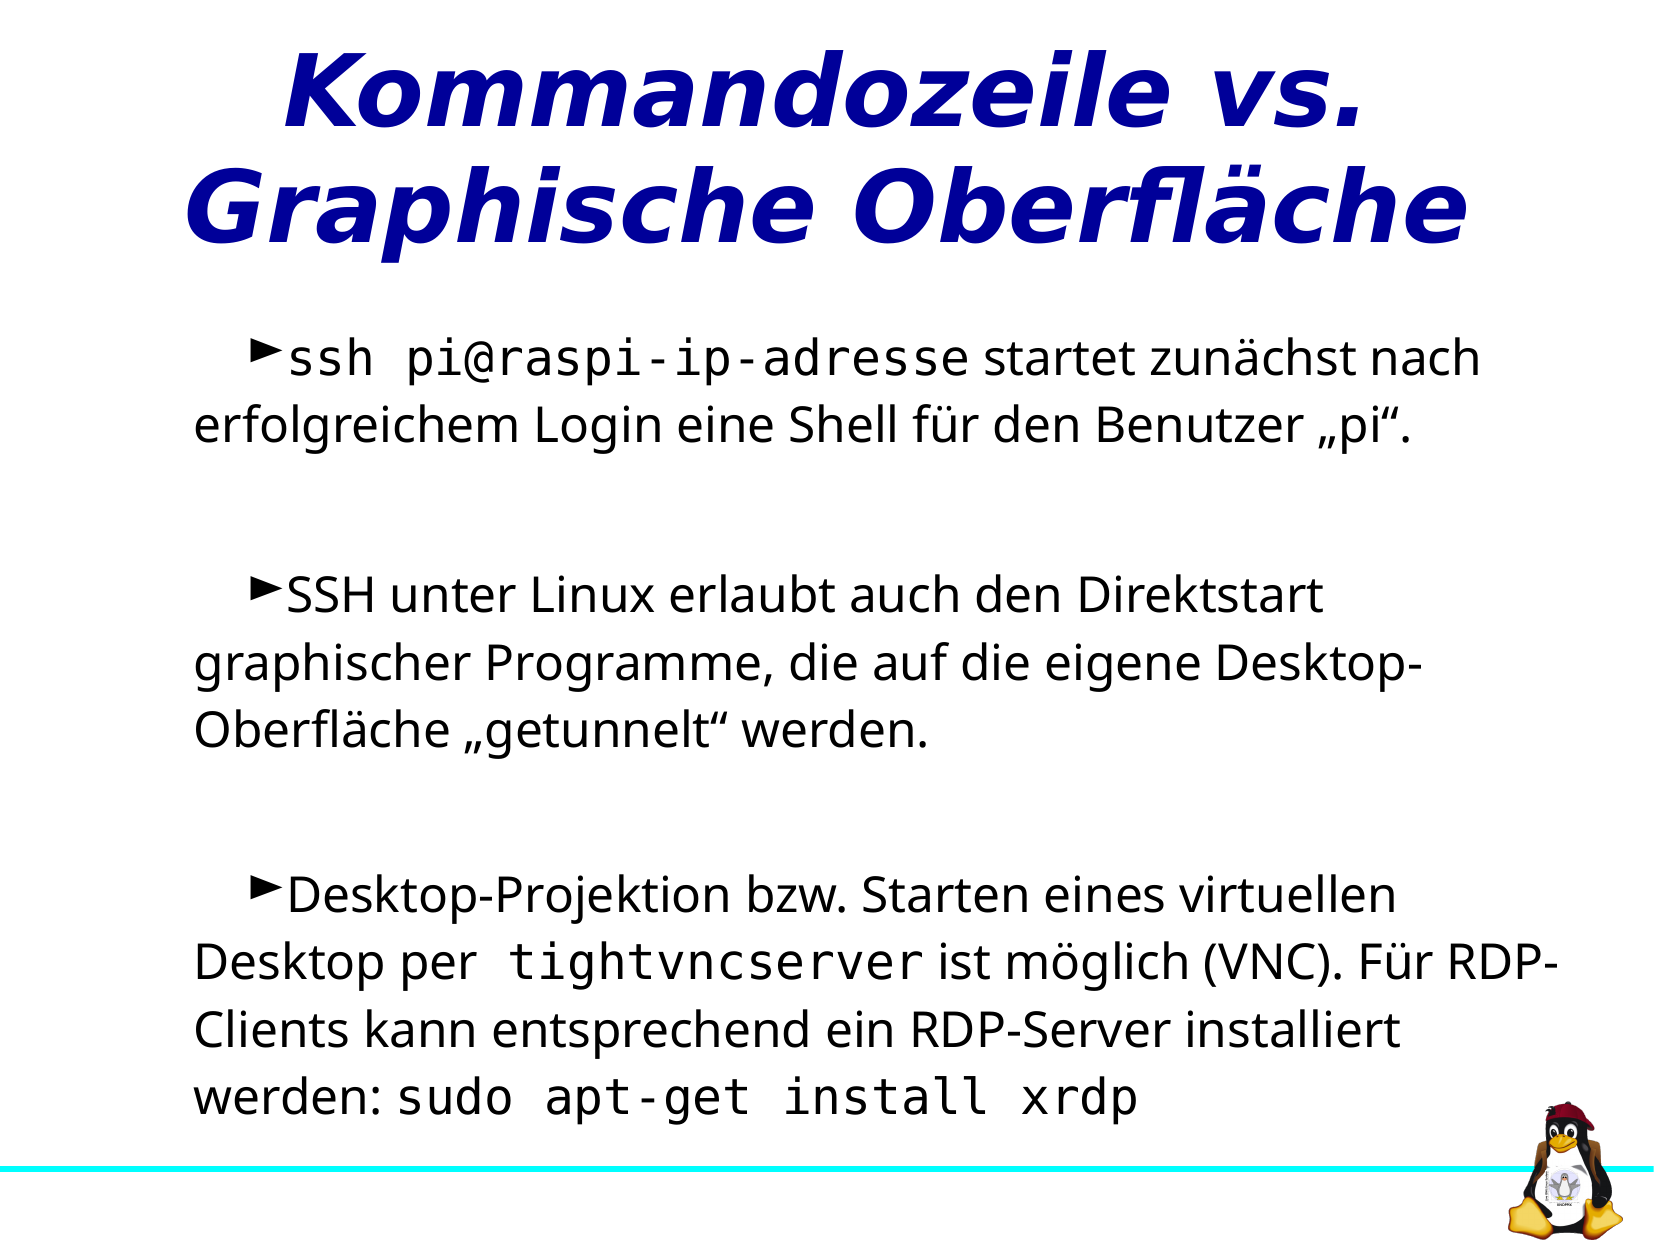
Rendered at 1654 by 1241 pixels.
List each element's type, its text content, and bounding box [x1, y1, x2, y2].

title Kommandozeile vs. Graphische Oberfläche [121, 33, 1534, 267]
picture [1505, 1100, 1625, 1241]
list ssh pi@raspi-ip-adresse startet zunächst nach erfolgreichem Login eine Shell für den Benutzer „pi“. SSH unter Linux erlaubt auch den Direktstart graphischer Programme, die auf die eigene Desktop-Oberfläche „getunnelt“ werden. Desktop-Projektion bzw. Starten eines virtuellen Desktop per tightvncserver ist möglich (VNC). Für RDP-Clients kann entsprechend ein RDP-Server installiert werden: sudo apt-get install xrdp [121, 322, 1561, 1132]
